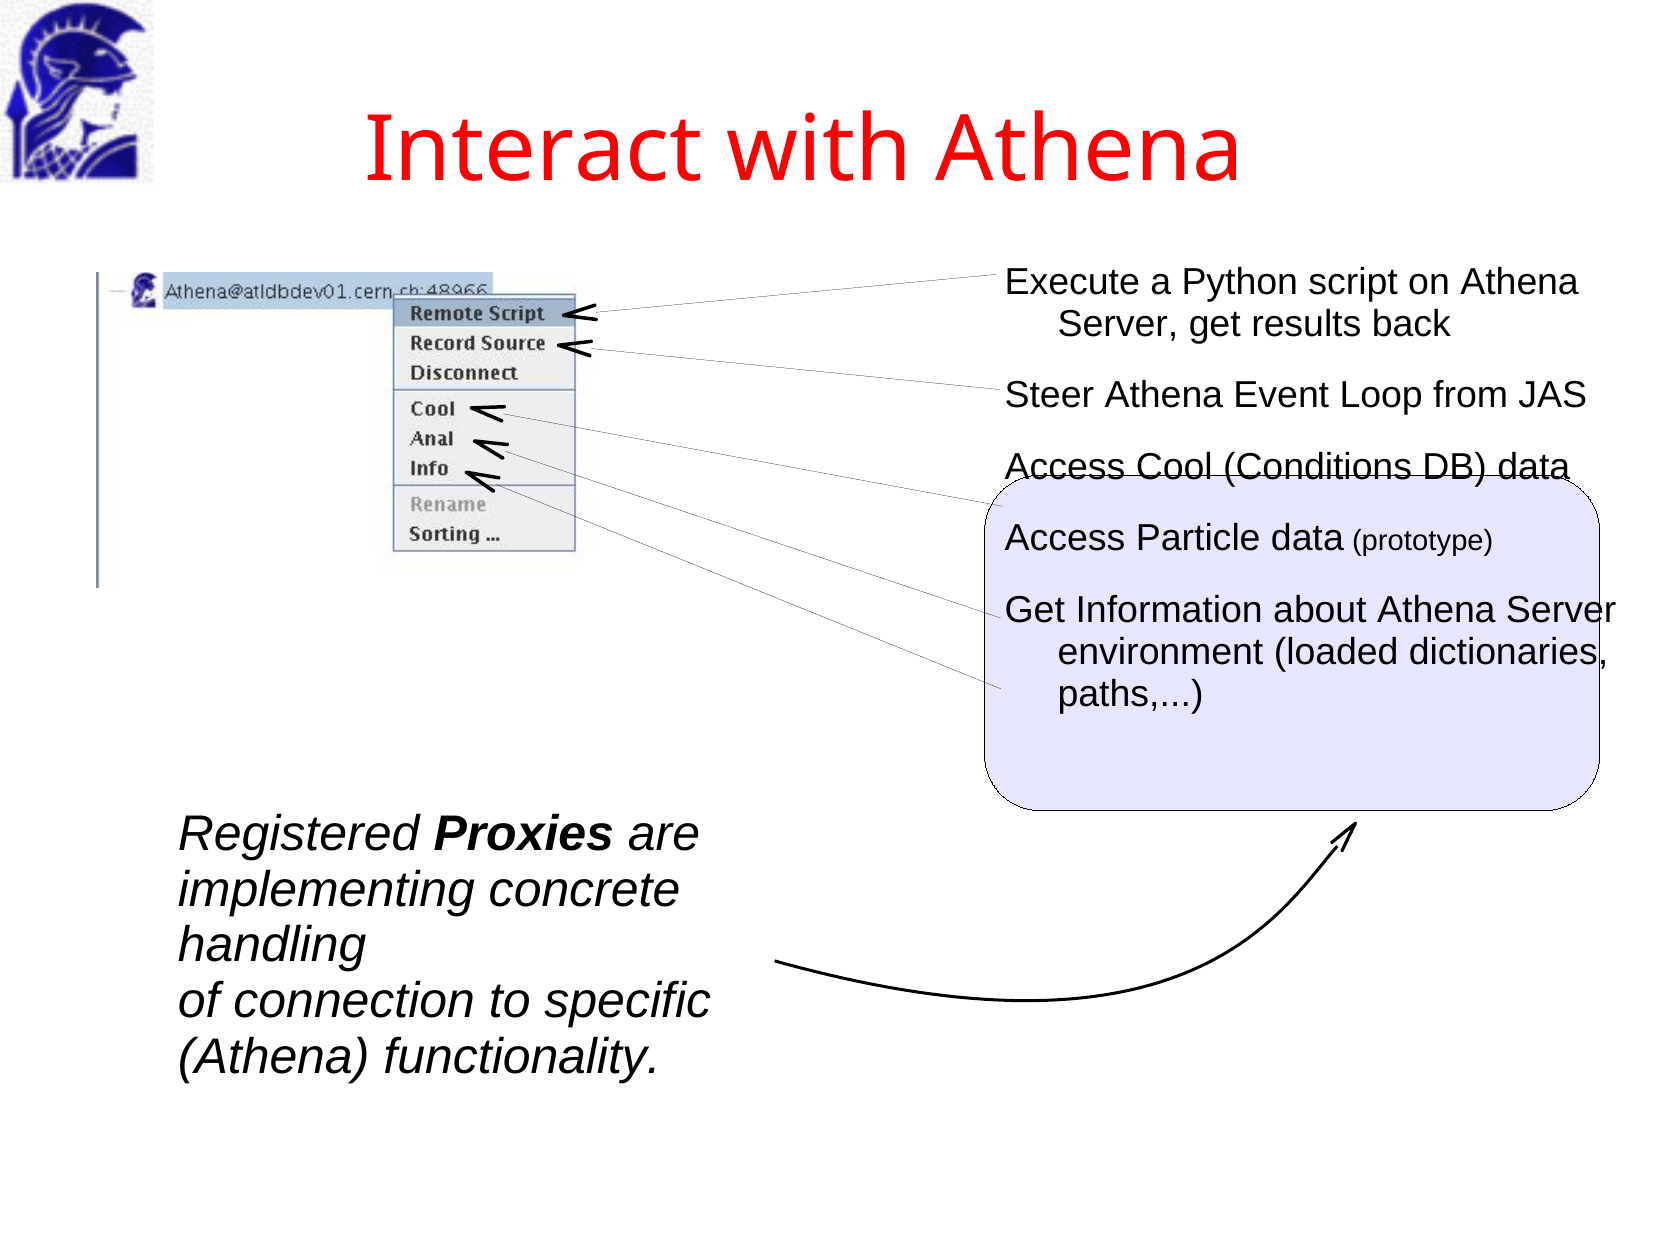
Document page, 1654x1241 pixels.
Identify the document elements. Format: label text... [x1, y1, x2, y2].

picture [0, 0, 154, 188]
list Execute a Python script on Athena Server, get results back Steer Athena Event Loop from JAS Access Cool (Conditions DB) data Access Particle data (prototype) Get Information about Athena Server environment (loaded dictionaries, paths,...) [986, 260, 1621, 1064]
text_box Registered Proxies are implementing concrete handling of connection to specific (Athena) functionality. [163, 797, 893, 1080]
title Interact with Athena [222, 41, 1387, 249]
picture [96, 272, 598, 588]
